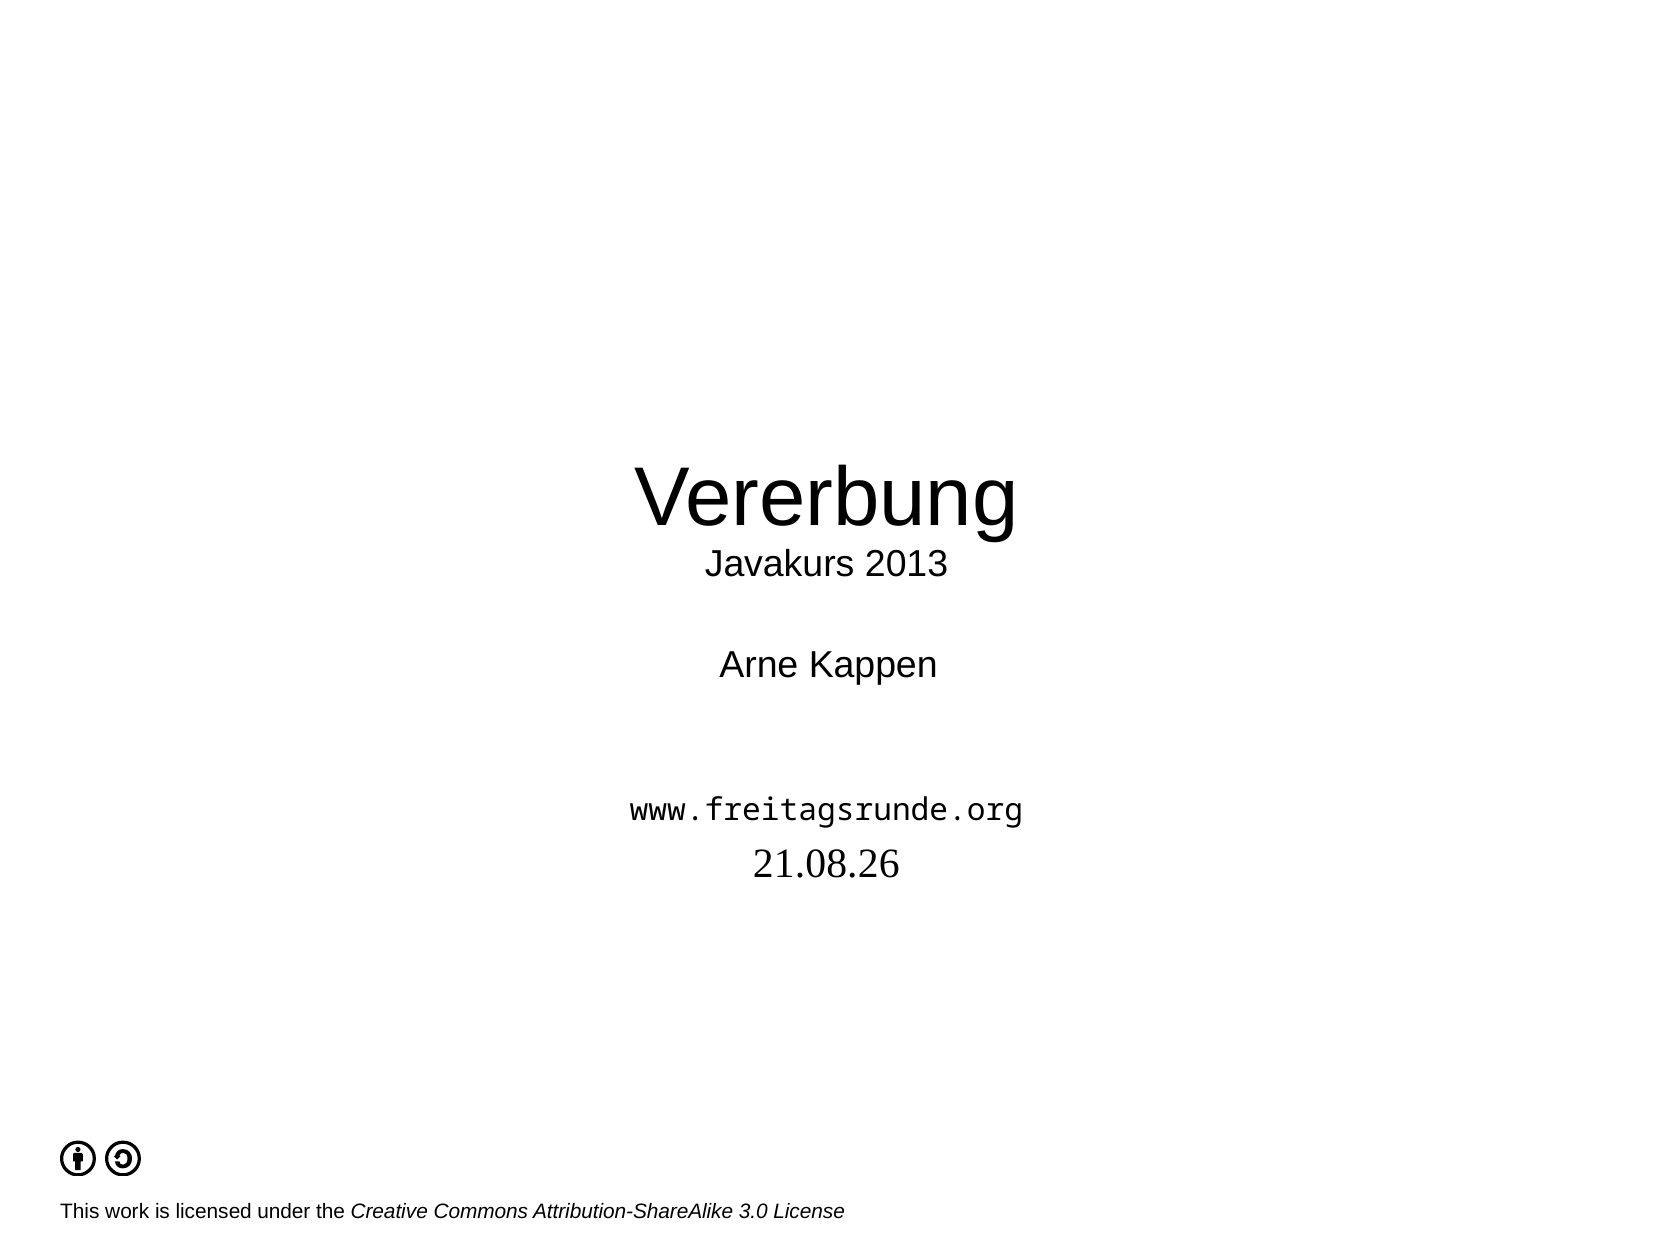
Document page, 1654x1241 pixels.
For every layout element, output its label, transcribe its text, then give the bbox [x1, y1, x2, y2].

text_box This work is licensed under the Creative Commons Attribution-ShareAlike 3.0 License [45, 1191, 860, 1231]
text_box Arne Kappen [704, 635, 953, 706]
text_box www.freitagsrunde.org [614, 780, 1039, 827]
subtitle Vererbung Javakurs 2013 [82, 74, 1571, 1035]
